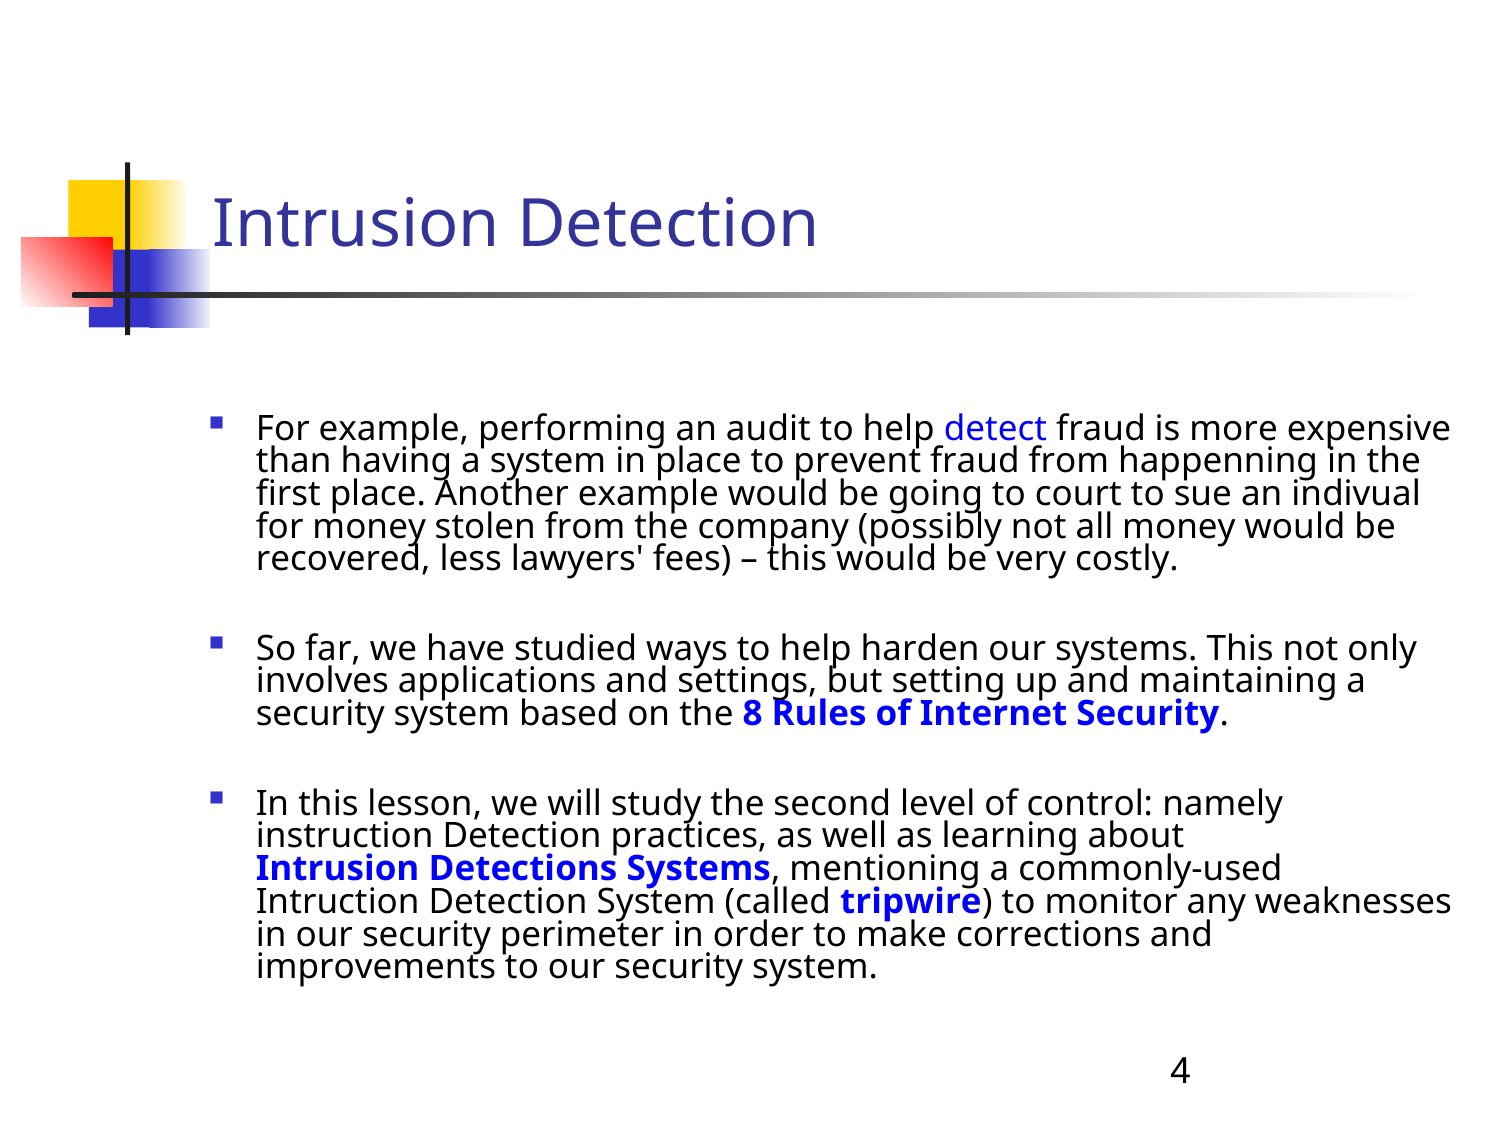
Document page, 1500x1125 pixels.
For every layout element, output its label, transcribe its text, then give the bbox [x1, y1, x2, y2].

list For example, performing an audit to help detect fraud is more expensive than having a system in place to prevent fraud from happenning in the first place. Another example would be going to court to sue an indivual for money stolen from the company (possibly not all money would be recovered, less lawyers' fees) – this would be very costly. So far, we have studied ways to help harden our systems. This not only involves applications and settings, but setting up and maintaining a security system based on the 8 Rules of Internet Security. In this lesson, we will study the second level of control: namely instruction Detection practices, as well as learning about Intrusion Detections Systems, mentioning a commonly-used Intruction Detection System (called tripwire) to monitor any weaknesses in our security perimeter in order to make corrections and improvements to our security system. [193, 331, 1469, 1007]
title Intrusion Detection [198, 29, 1477, 270]
